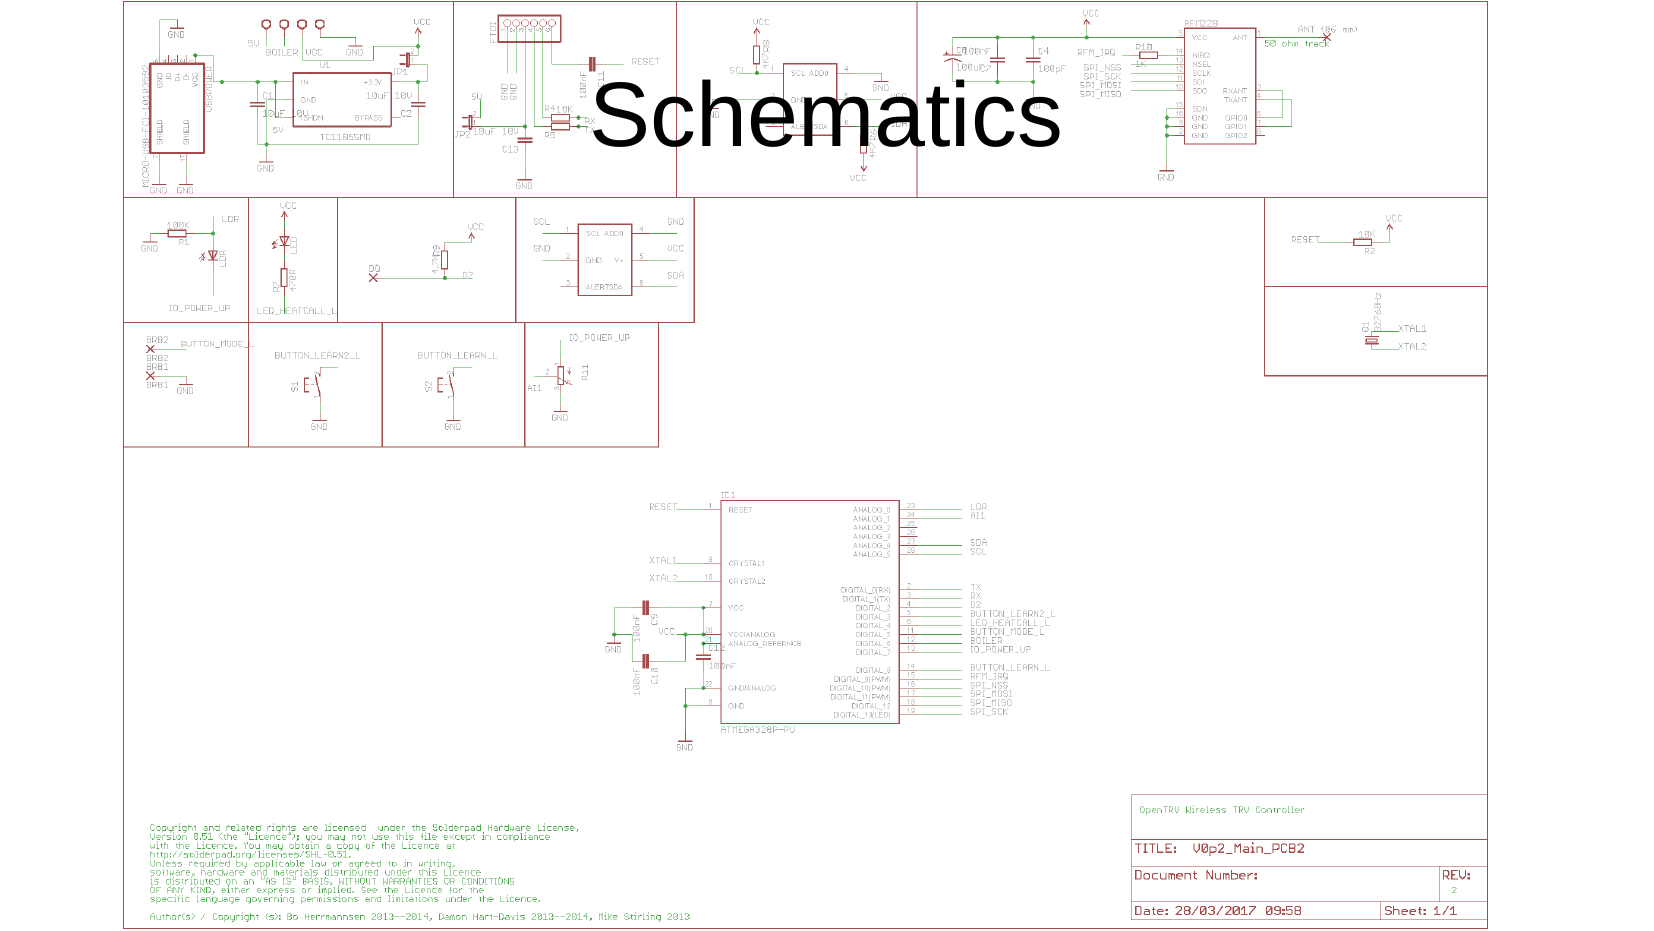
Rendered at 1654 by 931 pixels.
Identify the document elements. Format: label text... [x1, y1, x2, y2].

picture [121, 193, 1489, 931]
title Schematics [82, 37, 1571, 193]
picture [121, 0, 1489, 37]
